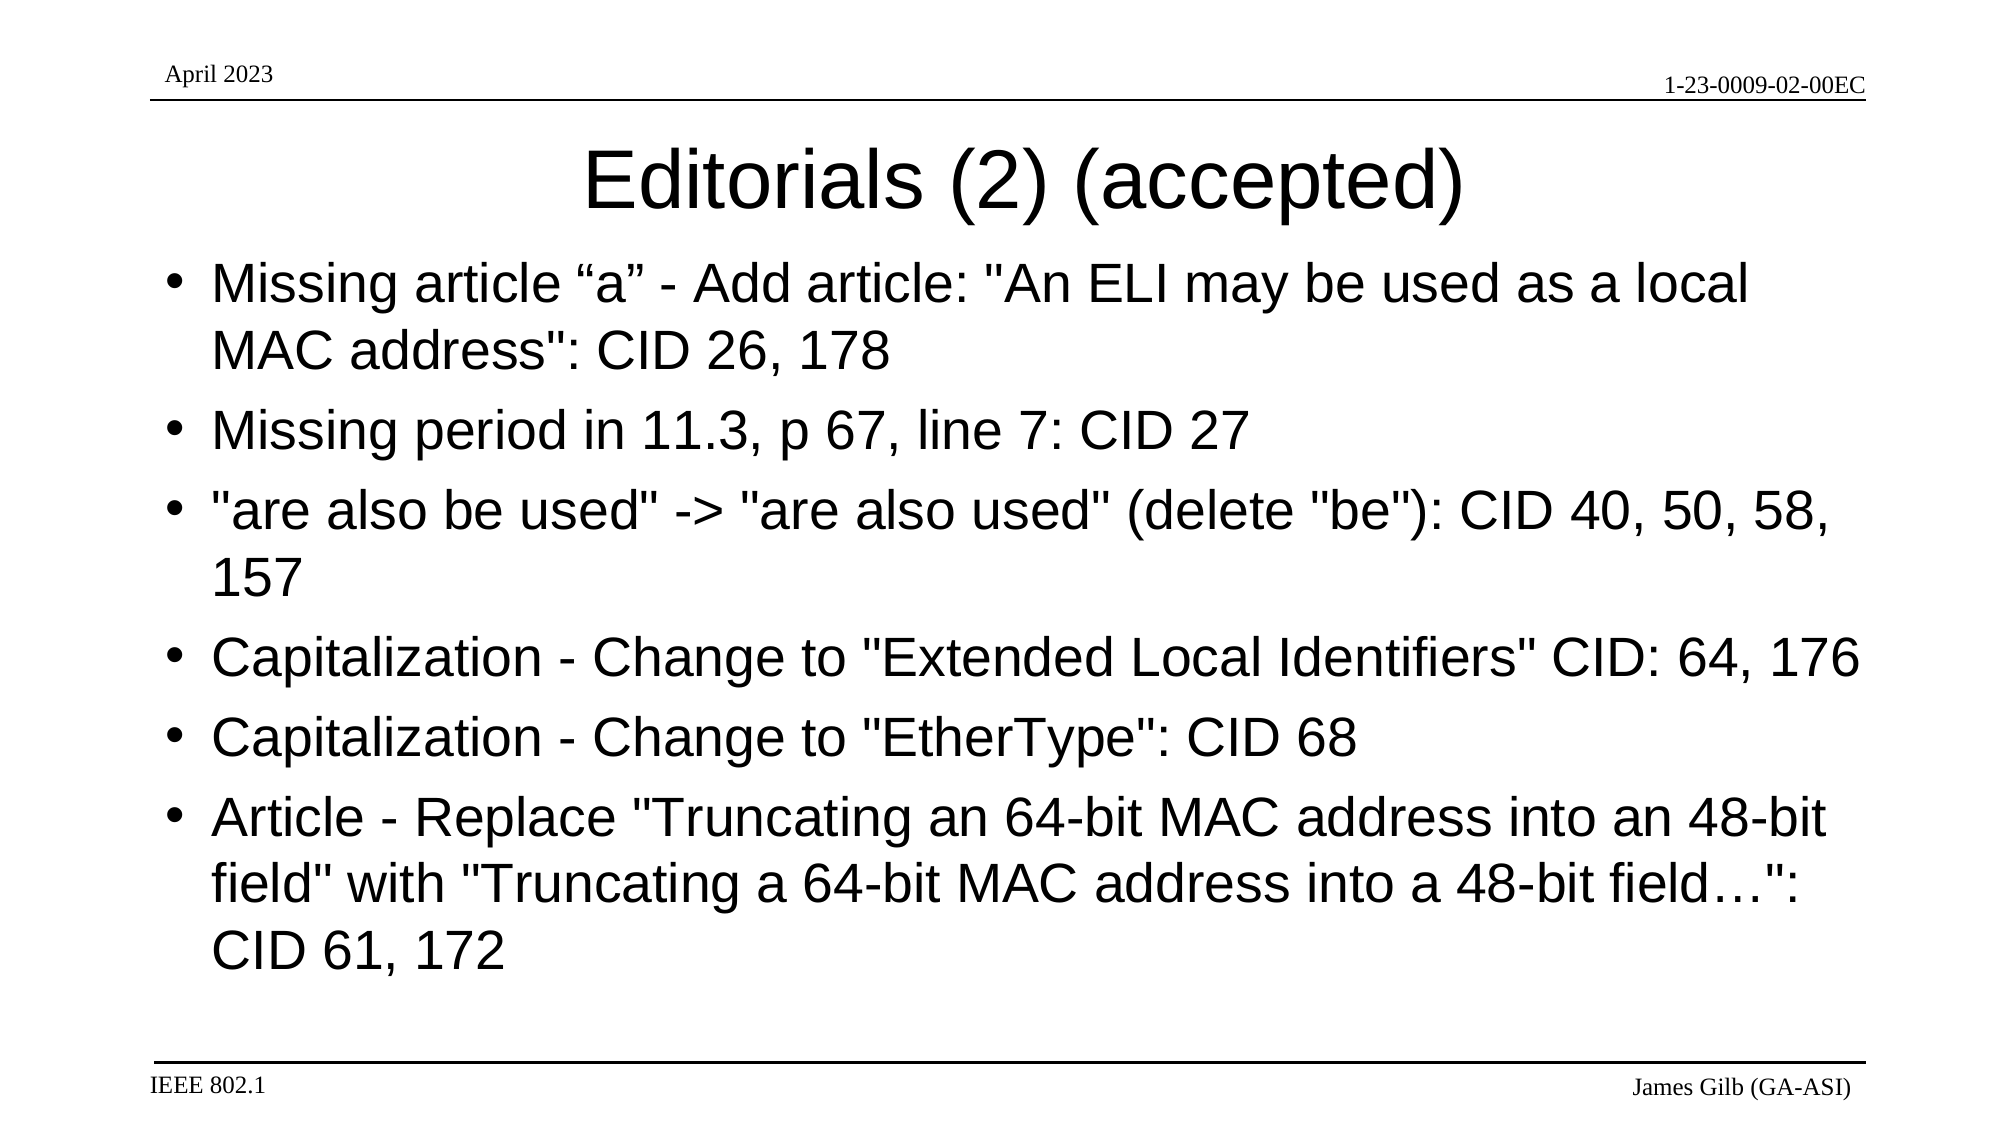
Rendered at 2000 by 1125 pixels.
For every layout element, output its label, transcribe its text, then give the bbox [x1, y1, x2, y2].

list Missing article “a” - Add article: "An ELI may be used as a local MAC address": CID 26, 178 Missing period in 11.3, p 67, line 7: CID 27 "are also be used" -> "are also used" (delete "be"): CID 40, 50, 58, 157 Capitalization - Change to "Extended Local Identifiers" CID: 64, 176 Capitalization - Change to "EtherType": CID 68 Article - Replace "Truncating an 64-bit MAC address into an 48-bit field" with "Truncating a 64-bit MAC address into a 48-bit field…": CID 61, 172 [150, 239, 1900, 1051]
title Editorials (2) (accepted) [149, 112, 1900, 238]
